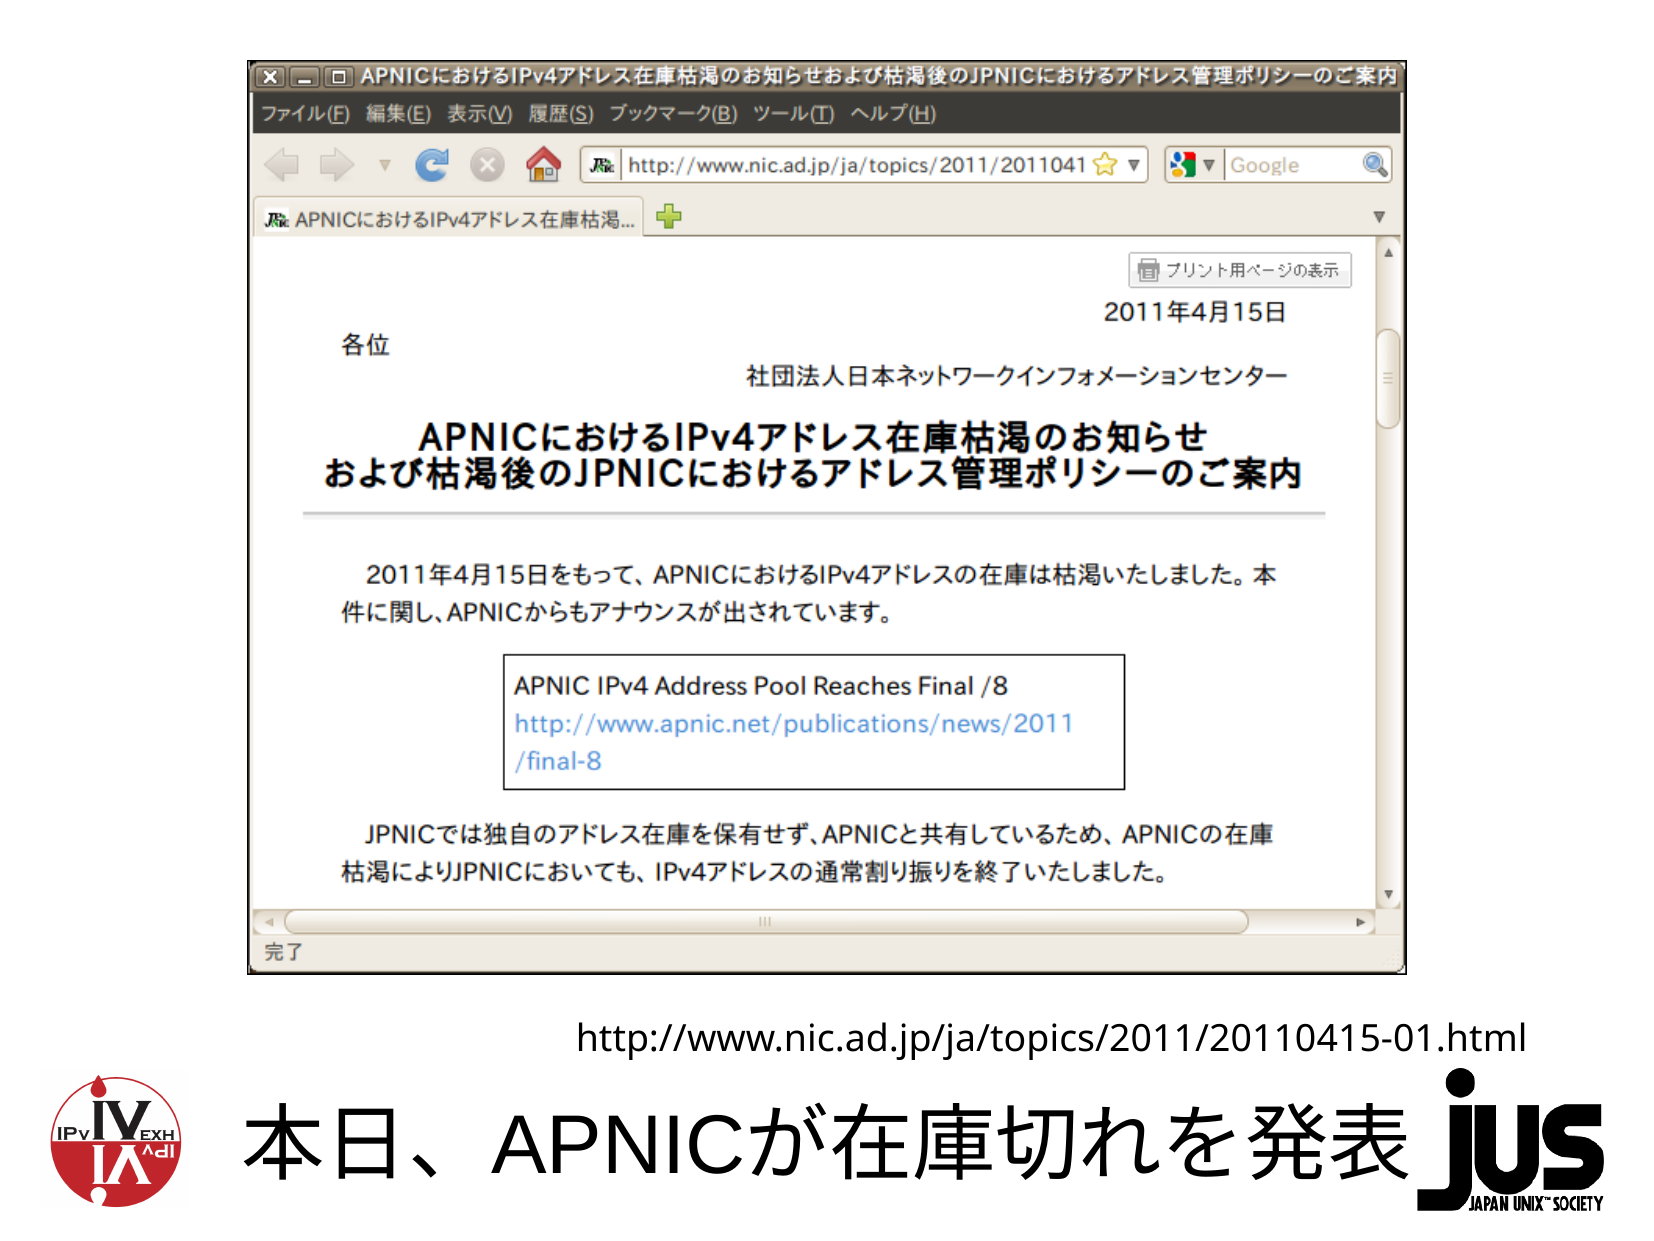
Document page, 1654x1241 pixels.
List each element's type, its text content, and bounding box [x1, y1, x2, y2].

picture [1433, 1068, 1604, 1211]
text_box http://www.nic.ad.jp/ja/topics/2011/20110415-01.html [561, 1003, 1602, 1060]
picture [247, 60, 1407, 975]
title 本日、APNICが在庫切れを発表 [221, 1062, 1433, 1211]
picture [41, 1068, 190, 1210]
